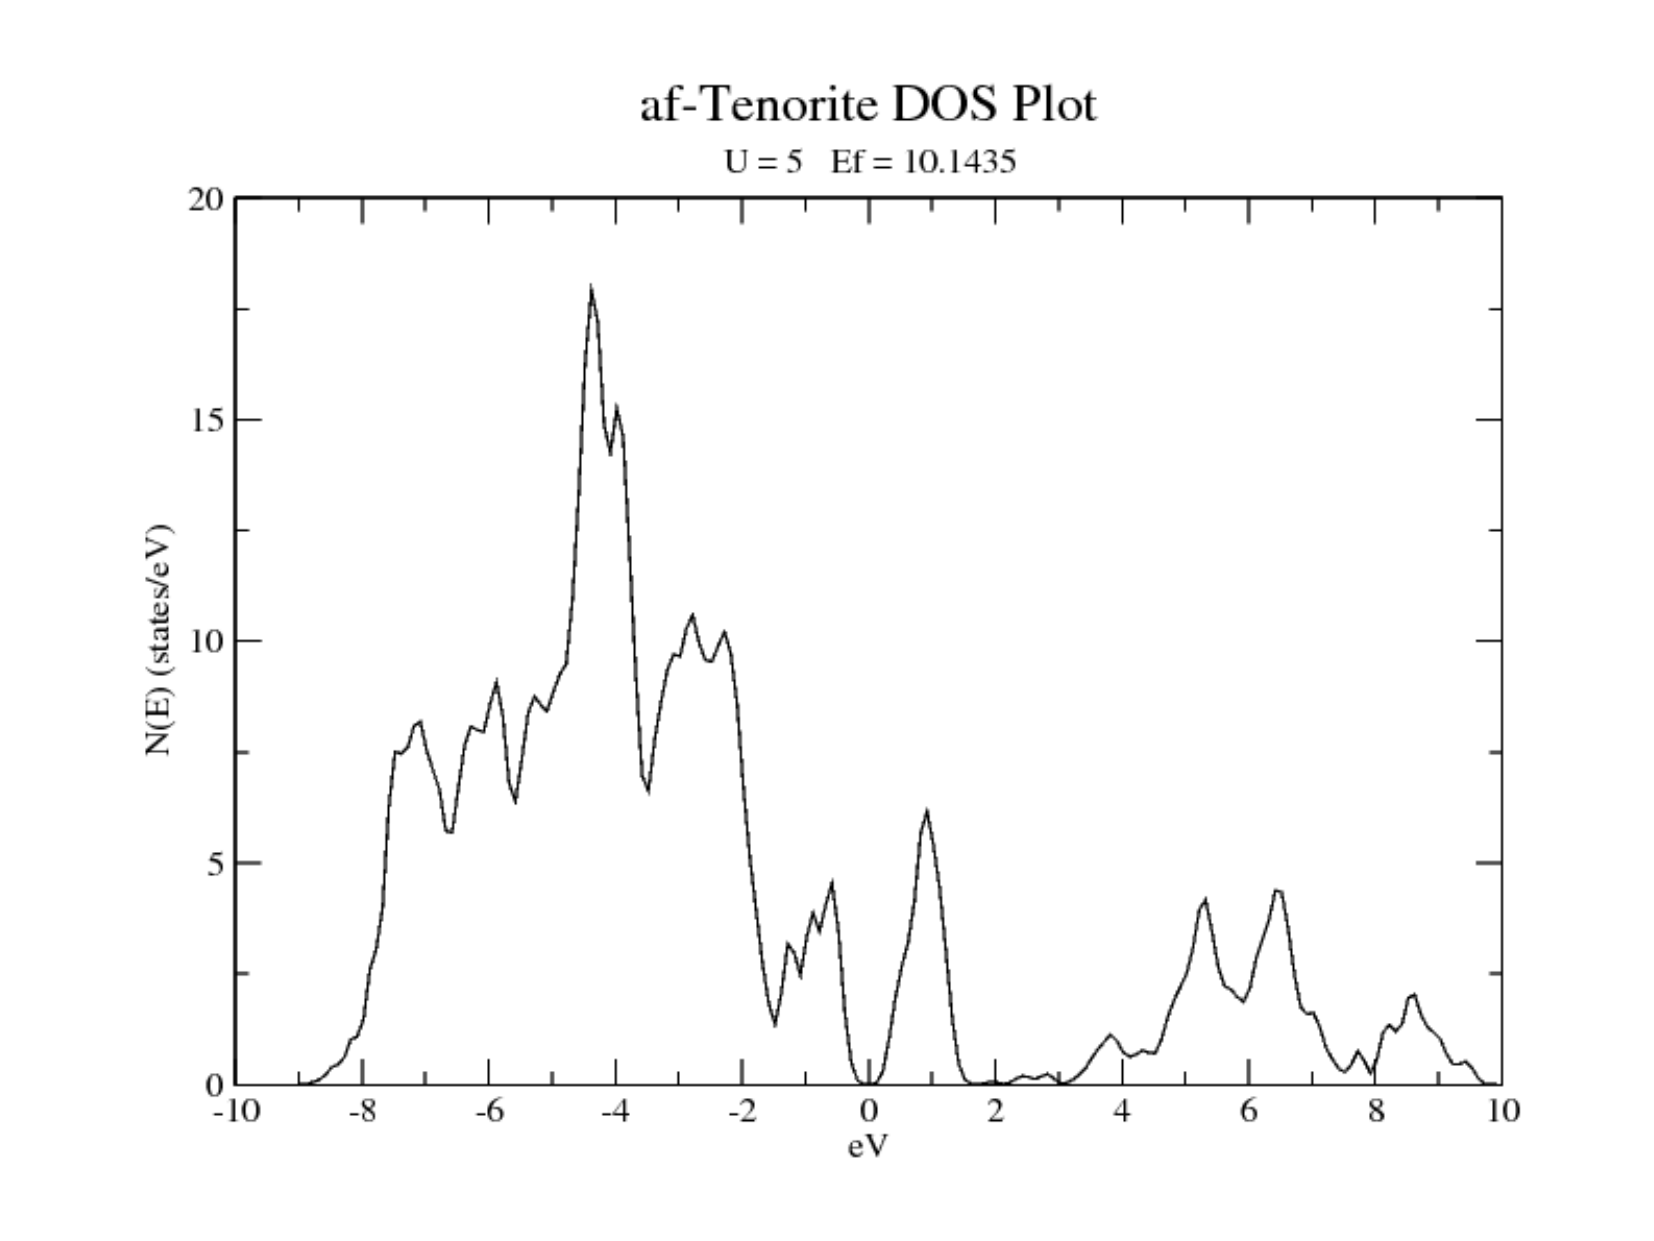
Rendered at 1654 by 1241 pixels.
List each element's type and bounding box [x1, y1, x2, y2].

picture [119, 46, 1562, 1216]
